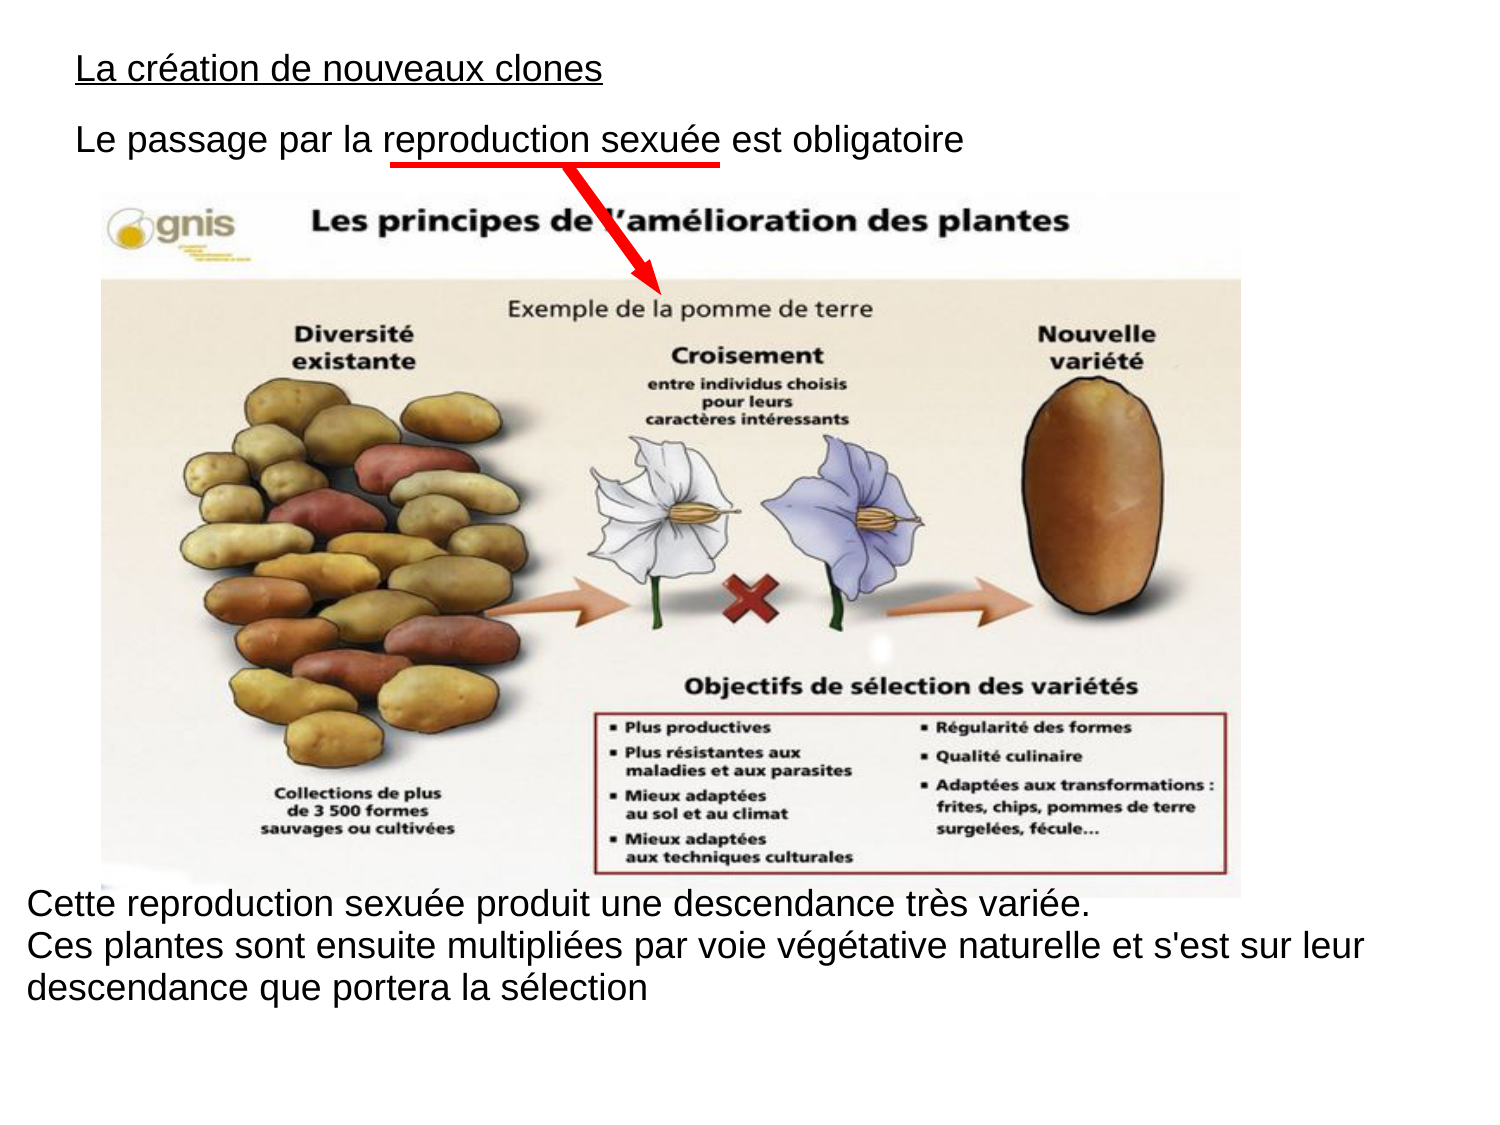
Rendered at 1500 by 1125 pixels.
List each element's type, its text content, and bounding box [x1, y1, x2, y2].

list La création de nouveaux clones Le passage par la reproduction sexuée est obligatoire [75, 47, 1425, 874]
text_box Cette reproduction sexuée produit une descendance très variée. Ces plantes sont ensuite multipliées par voie végétative naturelle et s'est sur leur descendance que portera la sélection [11, 874, 1441, 1099]
picture [101, 186, 1241, 874]
